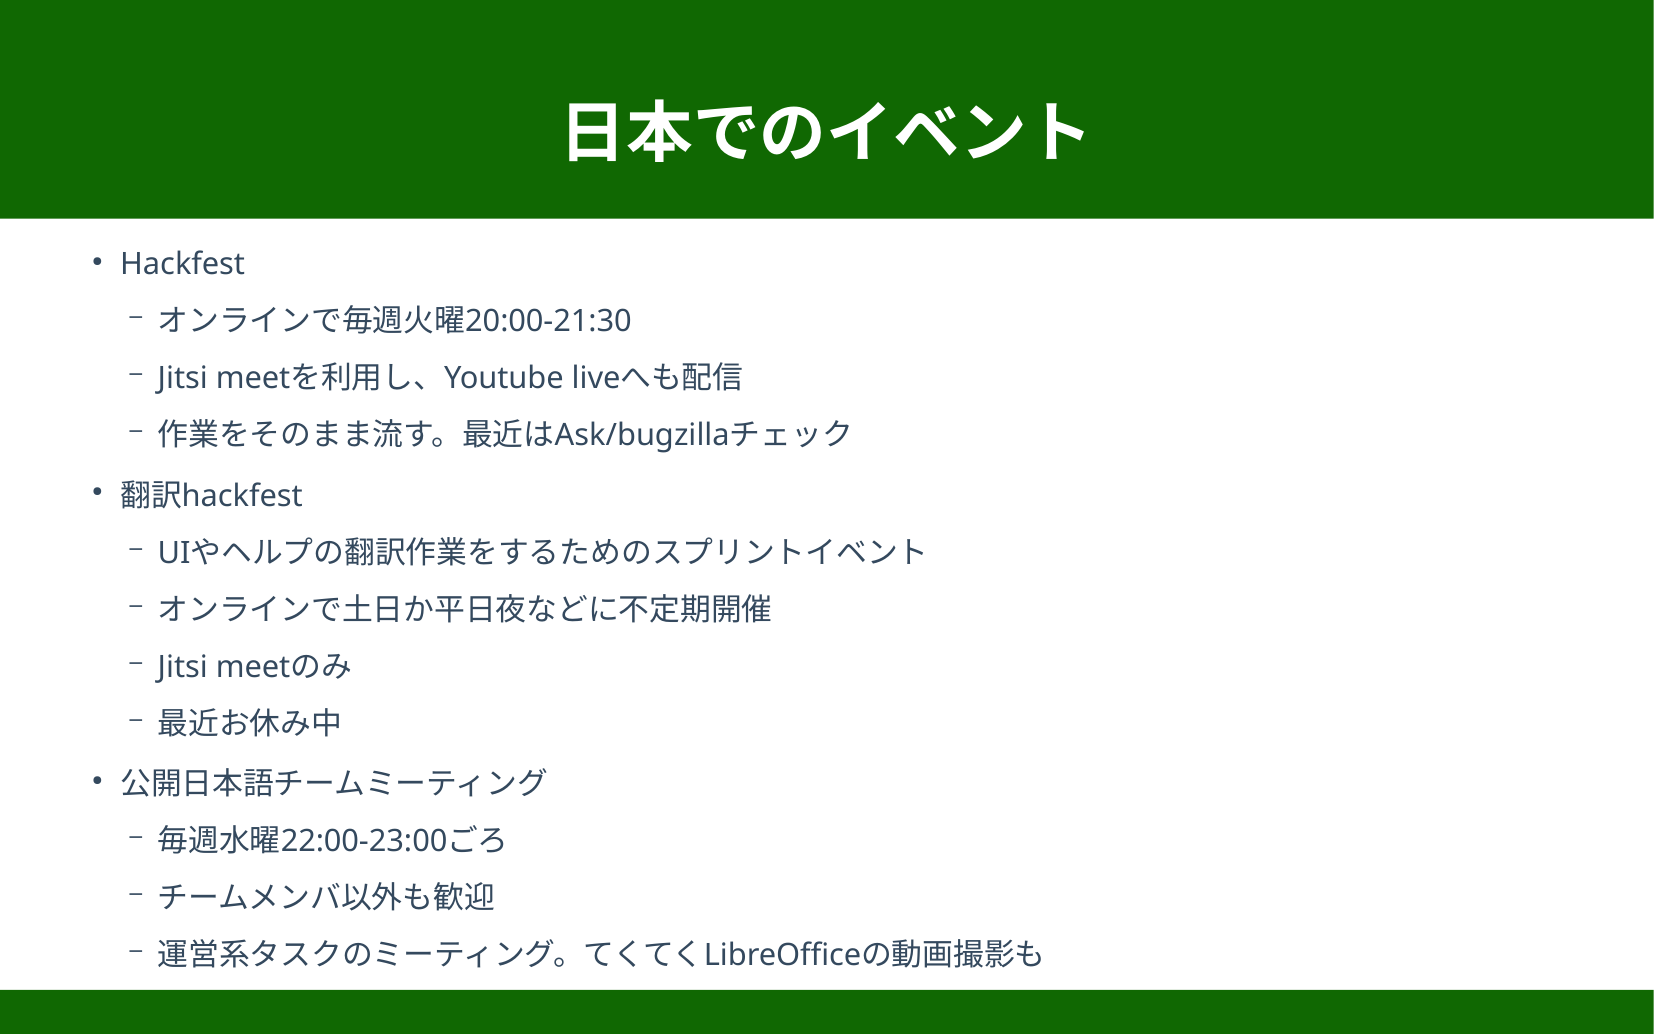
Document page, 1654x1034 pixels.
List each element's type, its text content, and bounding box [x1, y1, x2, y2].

title 日本でのイベント [82, 41, 1571, 214]
list Hackfest オンラインで毎週火曜20:00-21:30 Jitsi meetを利用し、Youtube liveへも配信 作業をそのまま流す。最近はAsk/bugzillaチェック 翻訳hackfest UIやヘルプの翻訳作業をするためのスプリントイベント オンラインで土日か平日夜などに不定期開催 Jitsi meetのみ 最近お休み中 公開日本語チームミーティング 毎週水曜22:00-23:00ごろ チームメンバ以外も歓迎 運営系タスクのミーティング。てくてくLibreOfficeの動画撮影も [82, 241, 1642, 981]
